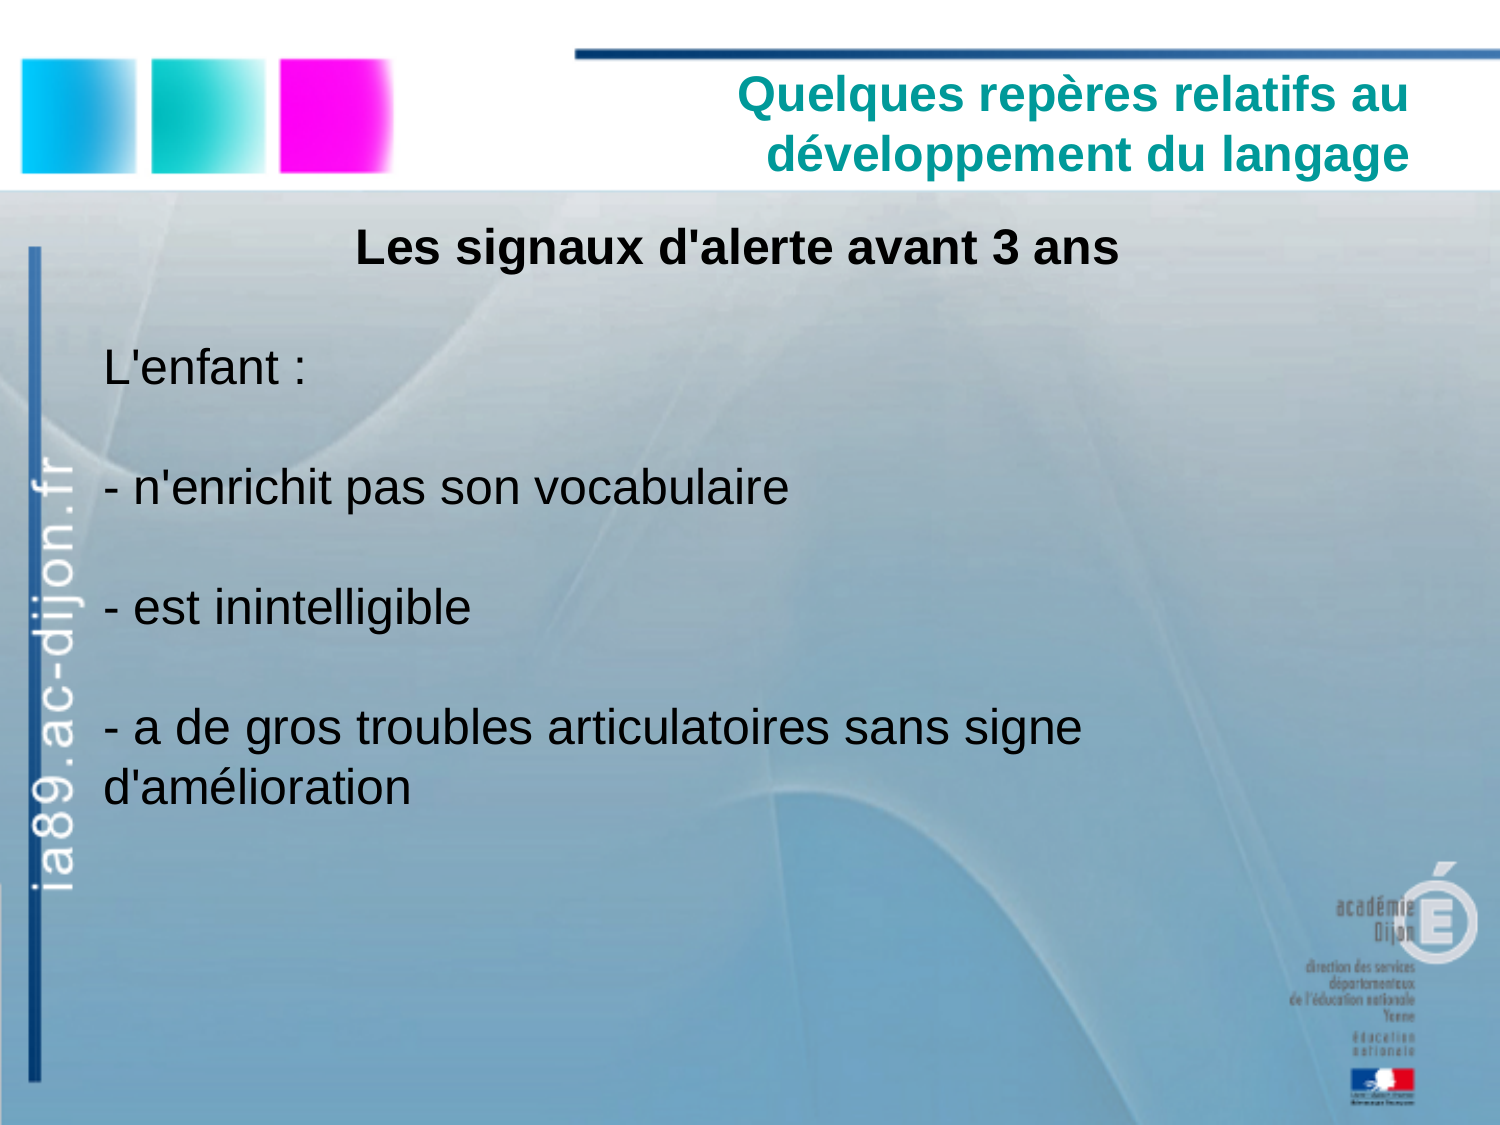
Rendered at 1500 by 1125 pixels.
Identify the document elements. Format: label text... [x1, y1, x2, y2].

title Quelques repères relatifs au développement du langage [454, 42, 1426, 200]
text_box Les signaux d'alerte avant 3 ans L'enfant : - n'enrichit pas son vocabulaire - est inintelligible - a de gros troubles articulatoires sans signe d'amélioration [88, 206, 1388, 822]
picture [0, 0, 1500, 1125]
